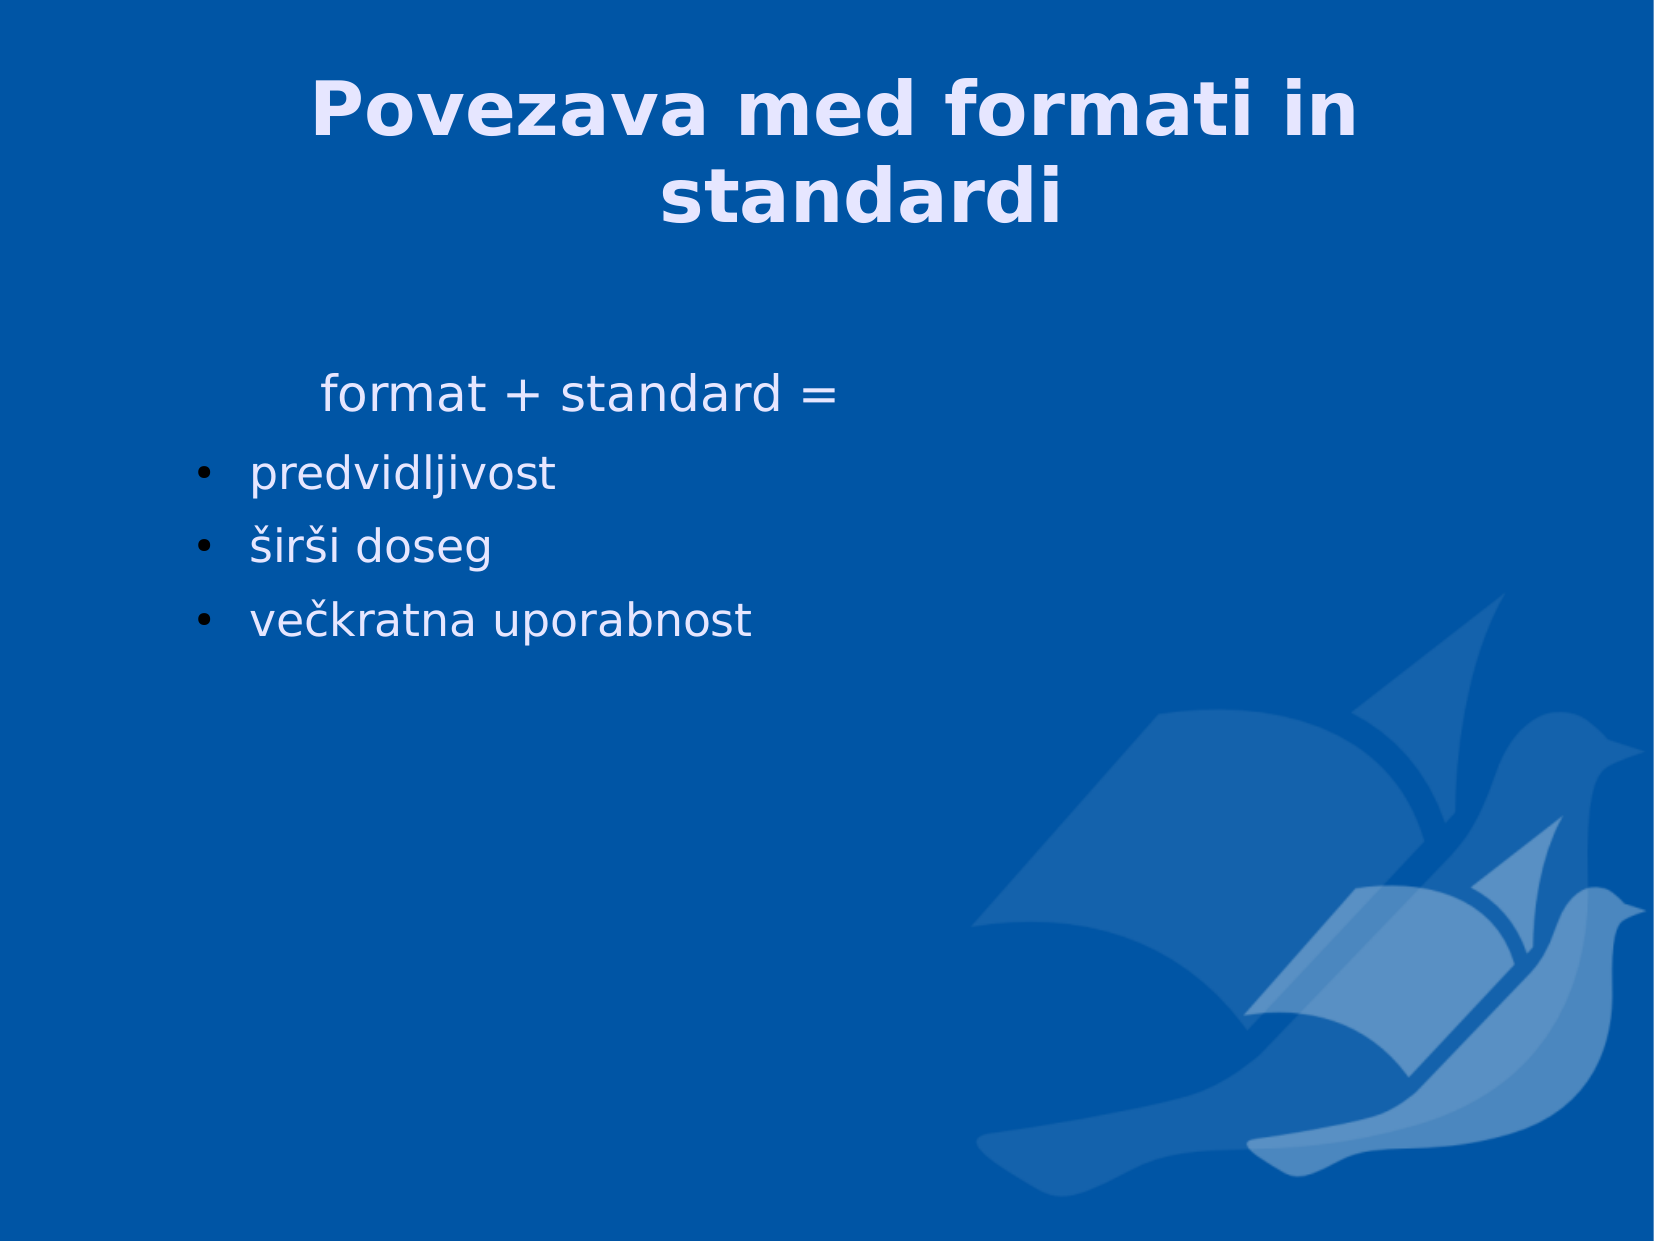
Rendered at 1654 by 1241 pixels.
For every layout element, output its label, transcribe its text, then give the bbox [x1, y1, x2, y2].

picture [0, 0, 1654, 1241]
title Povezava med formati in standardi [82, 49, 1571, 257]
list format + standard = predvidljivost širši doseg večkratna uporabnost [178, 364, 1570, 1147]
